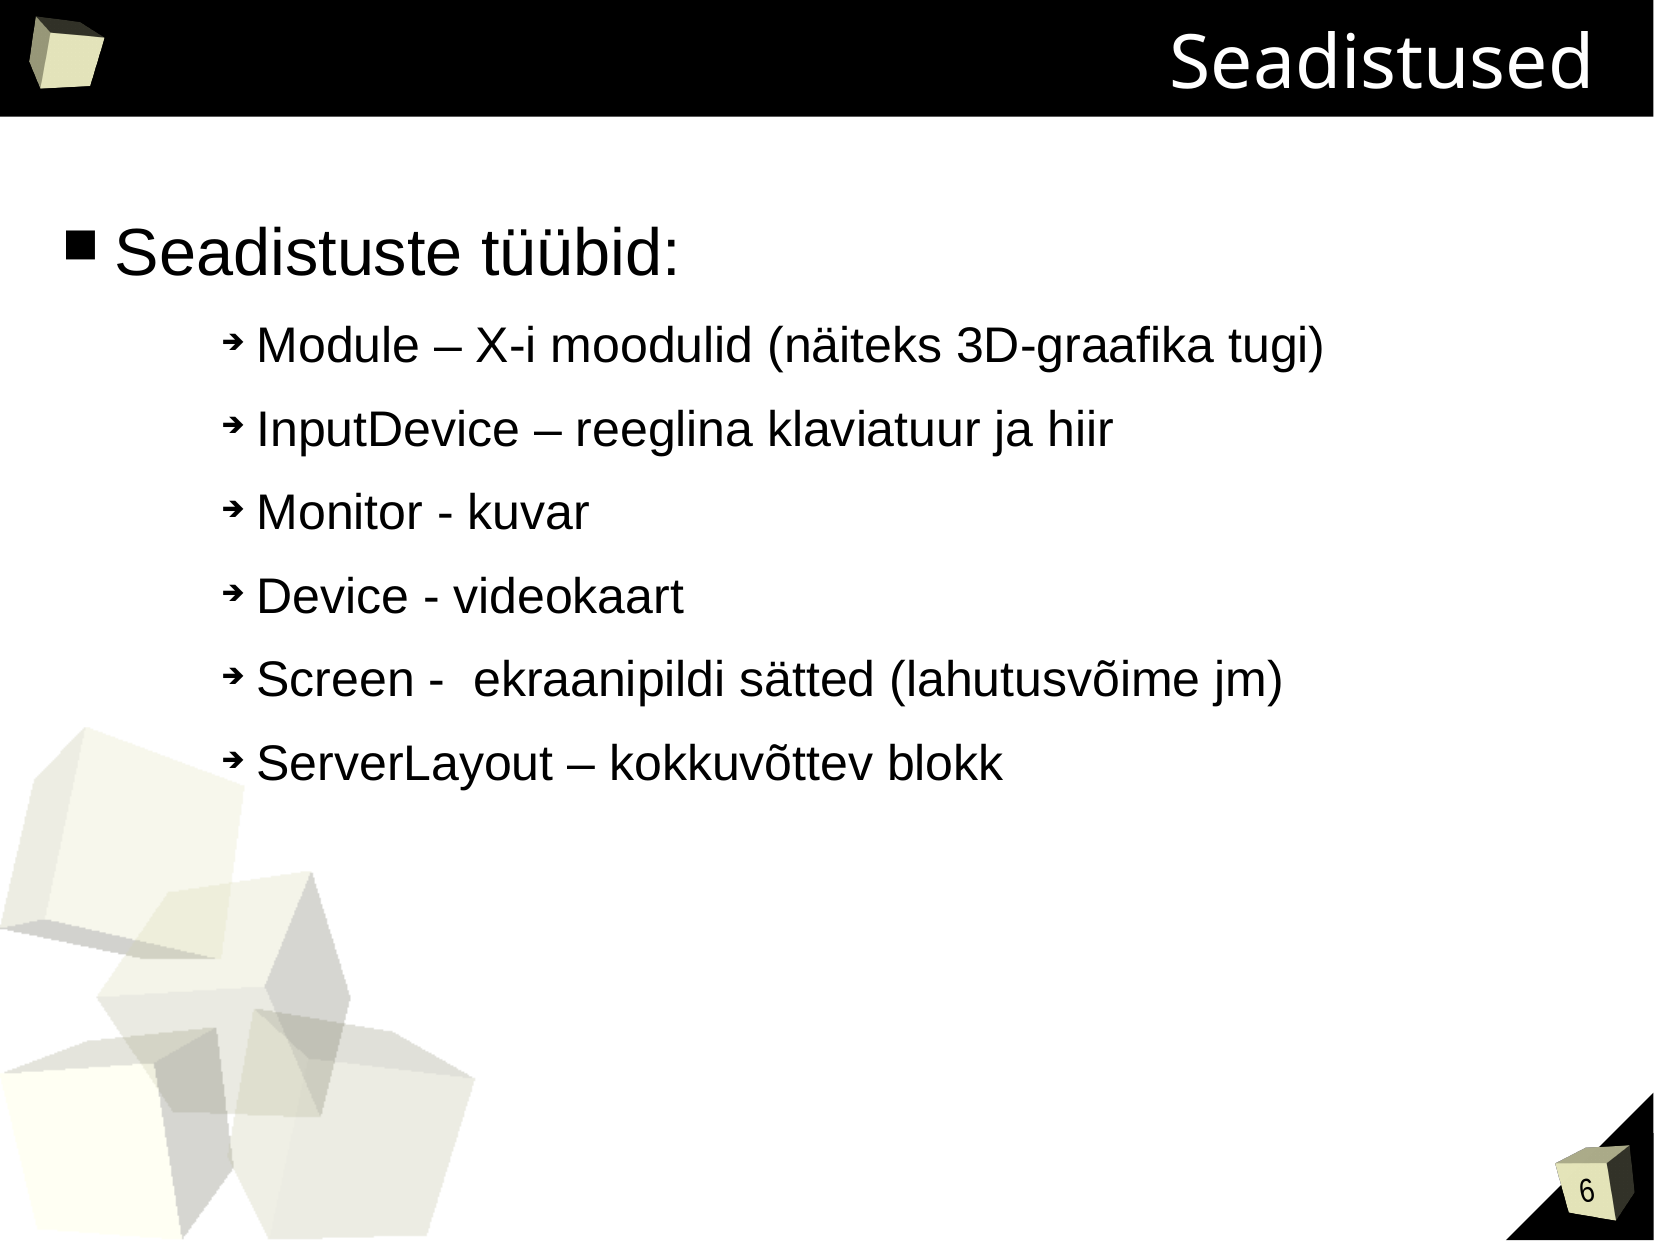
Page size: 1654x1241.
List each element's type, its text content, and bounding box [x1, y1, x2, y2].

list Seadistuste tüübid: Module – X-i moodulid (näiteks 3D-graafika tugi) InputDevice – reeglina klaviatuur ja hiir Monitor - kuvar Device - videokaart Screen - ekraanipildi sätted (lahutusvõime jm) ServerLayout – kokkuvõttev blokk [44, 177, 1611, 1214]
picture [0, 726, 477, 1241]
title Seadistused [118, 0, 1595, 119]
